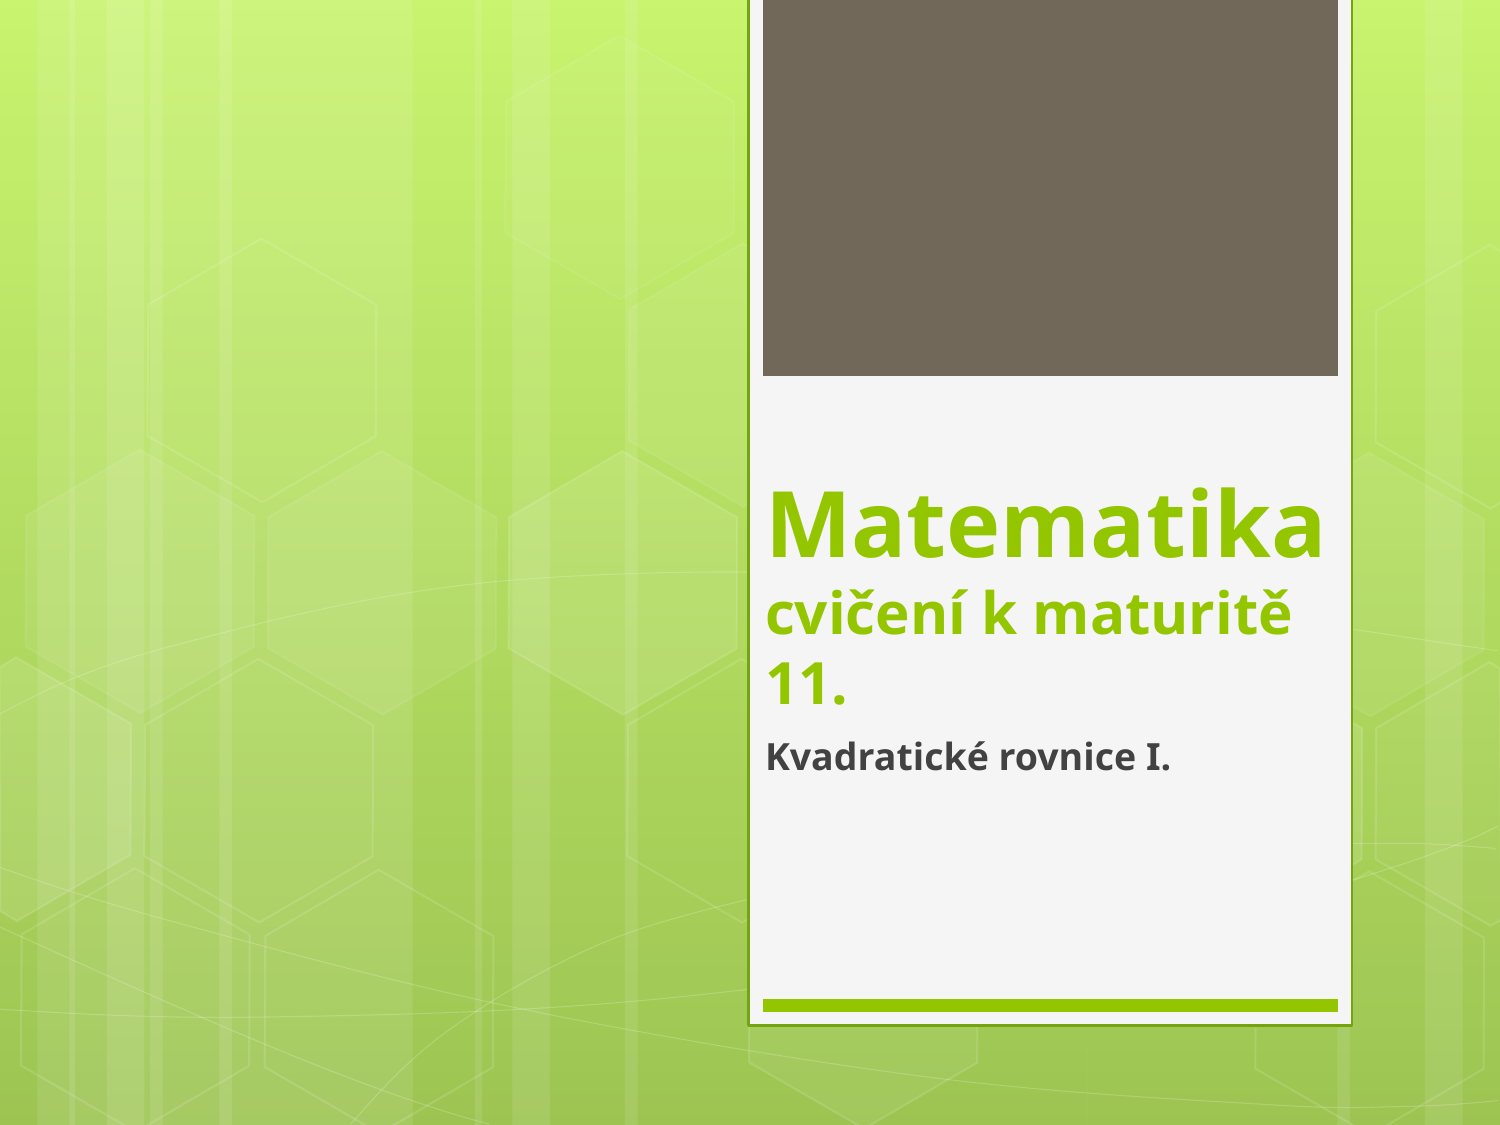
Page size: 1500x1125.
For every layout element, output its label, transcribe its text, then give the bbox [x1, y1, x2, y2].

title Matematika cvičení k maturitě 11. [750, 444, 1400, 724]
subtitle Kvadratické rovnice I. [750, 725, 1320, 933]
